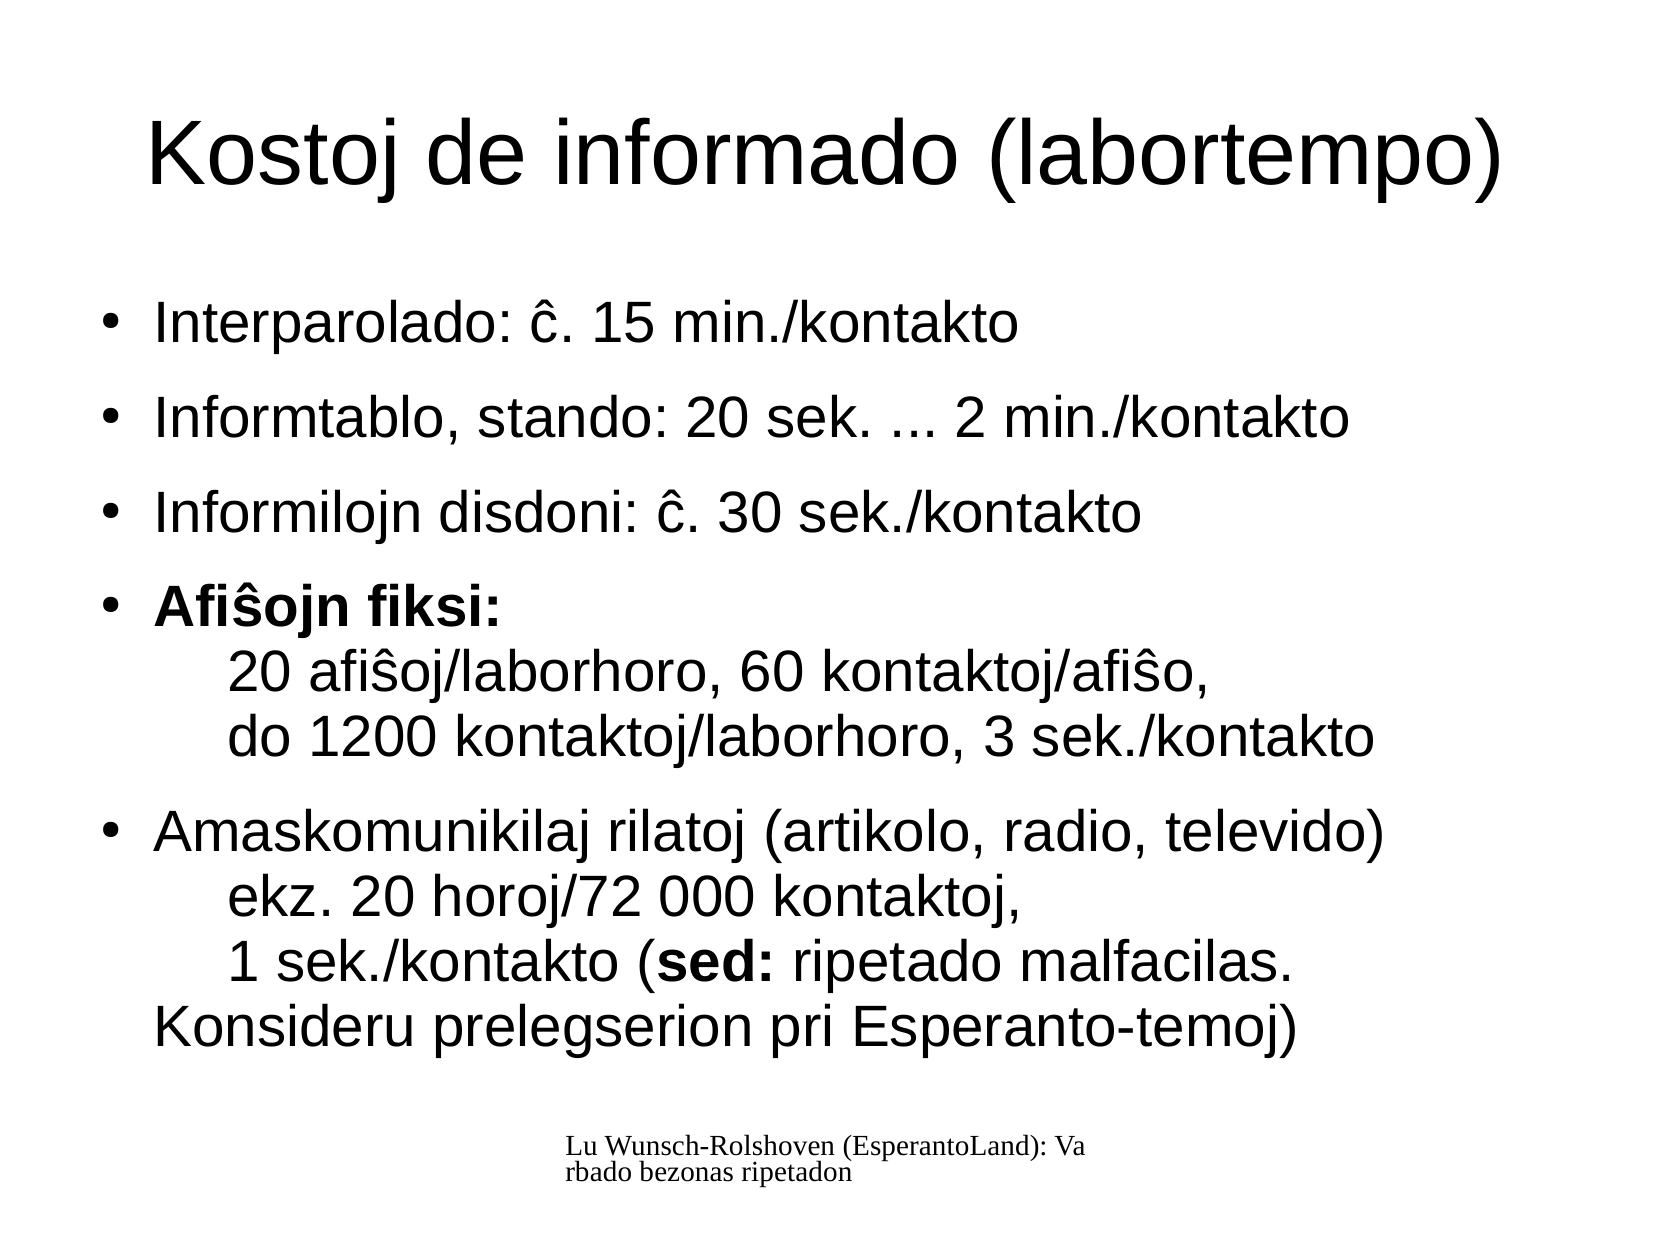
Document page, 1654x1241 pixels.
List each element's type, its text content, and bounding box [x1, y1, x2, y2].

title Kostoj de informado (labortempo) [82, 49, 1571, 257]
list Interparolado: ĉ. 15 min./kontakto Informtablo, stando: 20 sek. ... 2 min./kontakto Informilojn disdoni: ĉ. 30 sek./kontakto Afiŝojn fiksi: 20 afiŝoj/laborhoro, 60 kontaktoj/afiŝo, do 1200 kontaktoj/laborhoro, 3 sek./kontakto Amaskomunikilaj rilatoj (artikolo, radio, televido) ekz. 20 horoj/72 000 kontaktoj, 1 sek./kontakto (sed: ripetado malfacilas. Konsideru prelegserion pri Esperanto-temoj) [82, 290, 1571, 1109]
